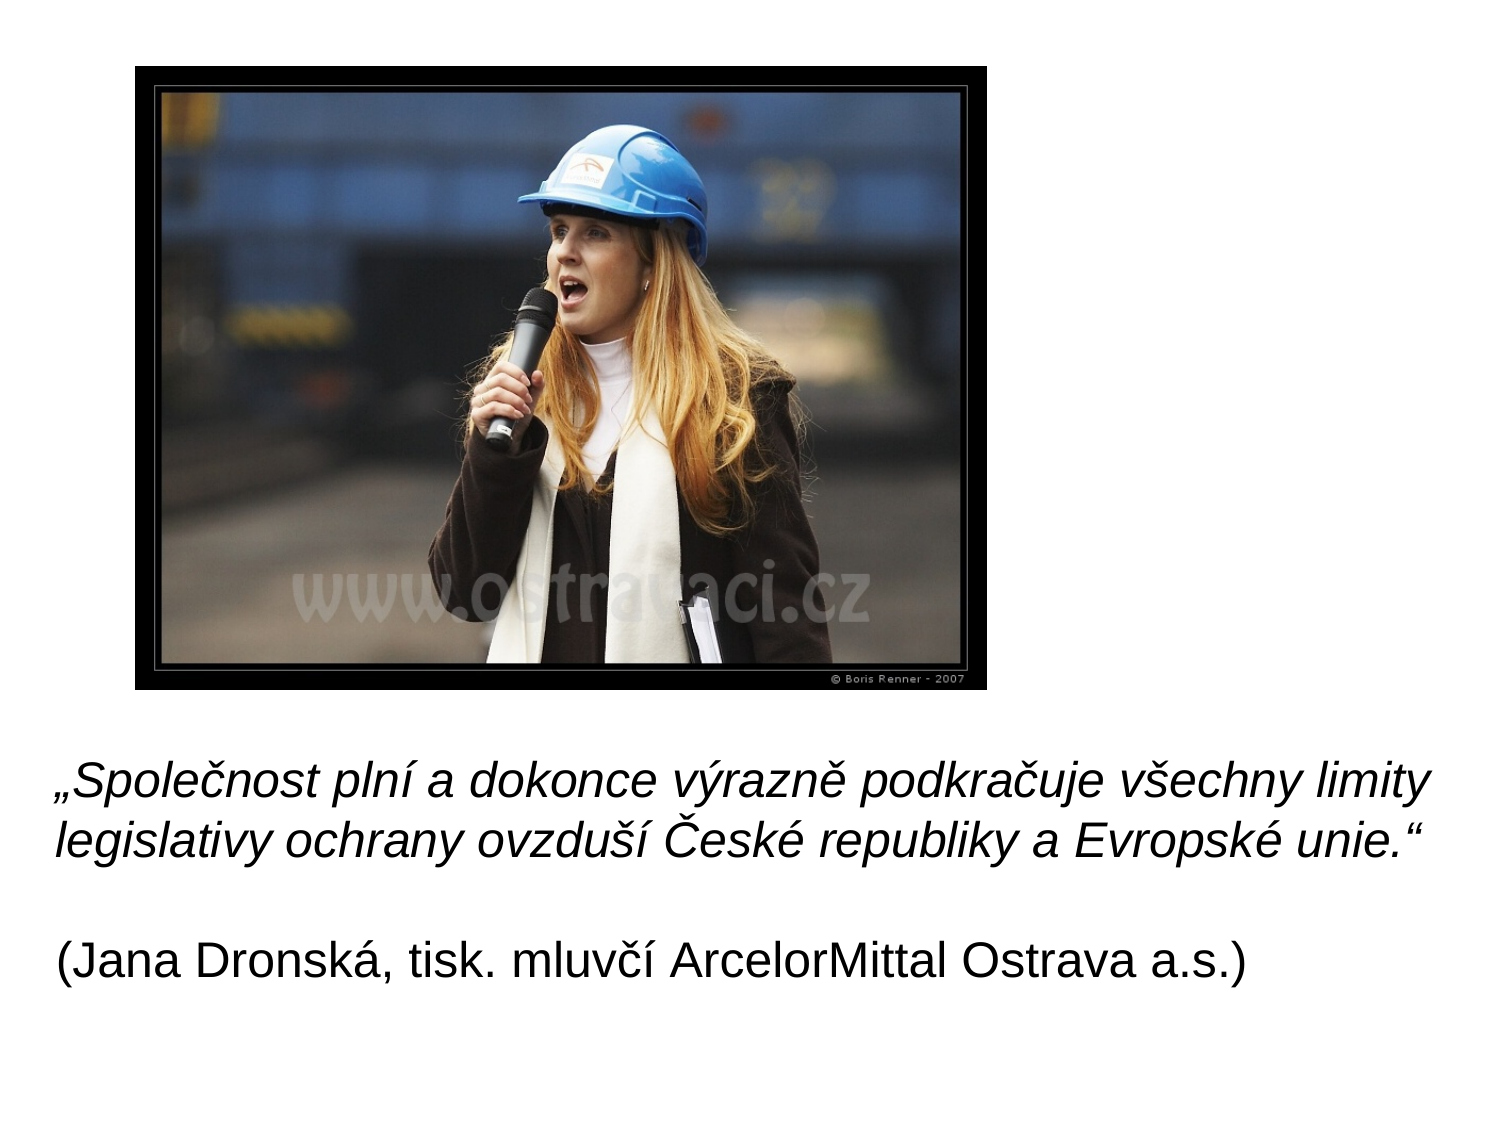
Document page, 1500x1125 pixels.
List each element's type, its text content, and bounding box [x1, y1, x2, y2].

picture [135, 66, 987, 690]
text_box „Společnost plní a dokonce výrazně podkračuje všechny limity legislativy ochrany ovzduší České republiky a Evropské unie.“ (Jana Dronská, tisk. mluvčí ArcelorMittal Ostrava a.s.) [41, 739, 1459, 995]
